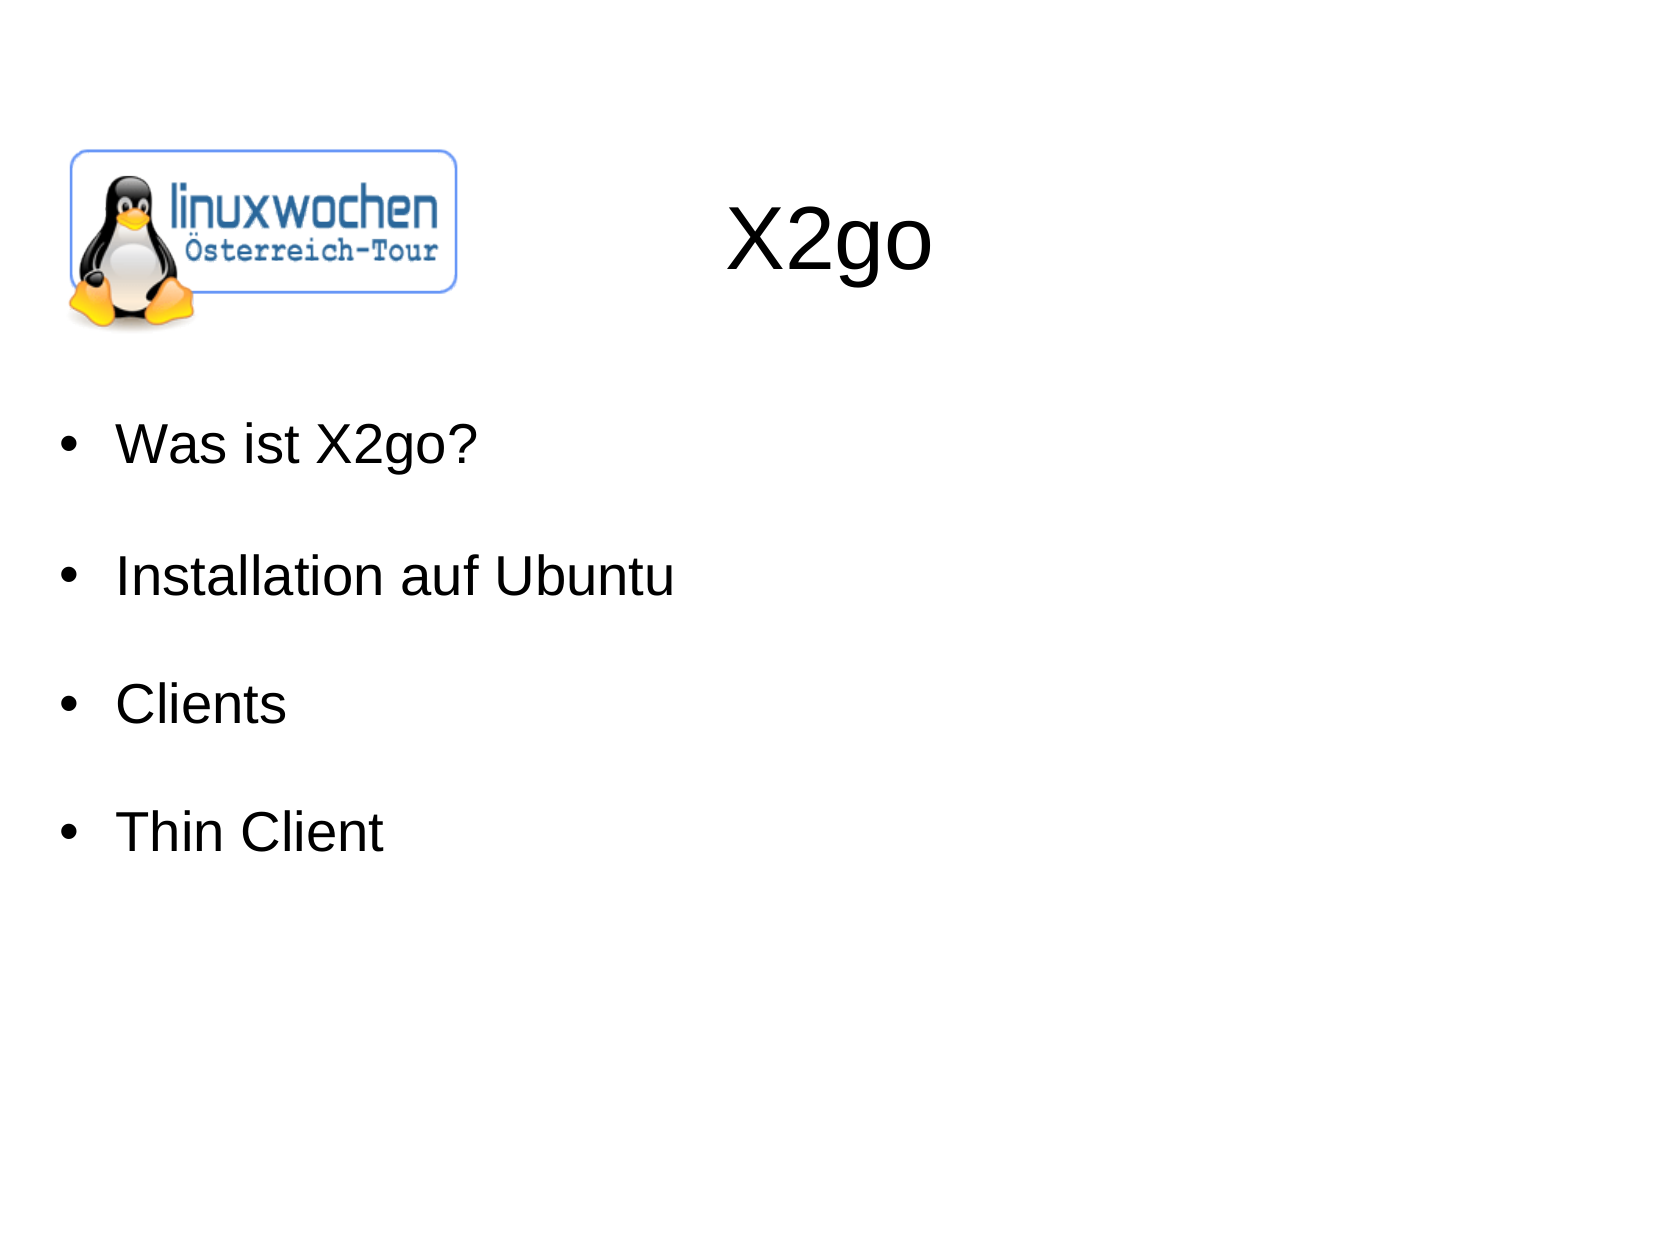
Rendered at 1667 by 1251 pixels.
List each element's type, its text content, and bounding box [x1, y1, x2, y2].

title X2go [37, 187, 1623, 338]
picture [37, 129, 472, 187]
list Was ist X2go? Installation auf Ubuntu Clients Thin Client [40, 412, 1627, 1201]
